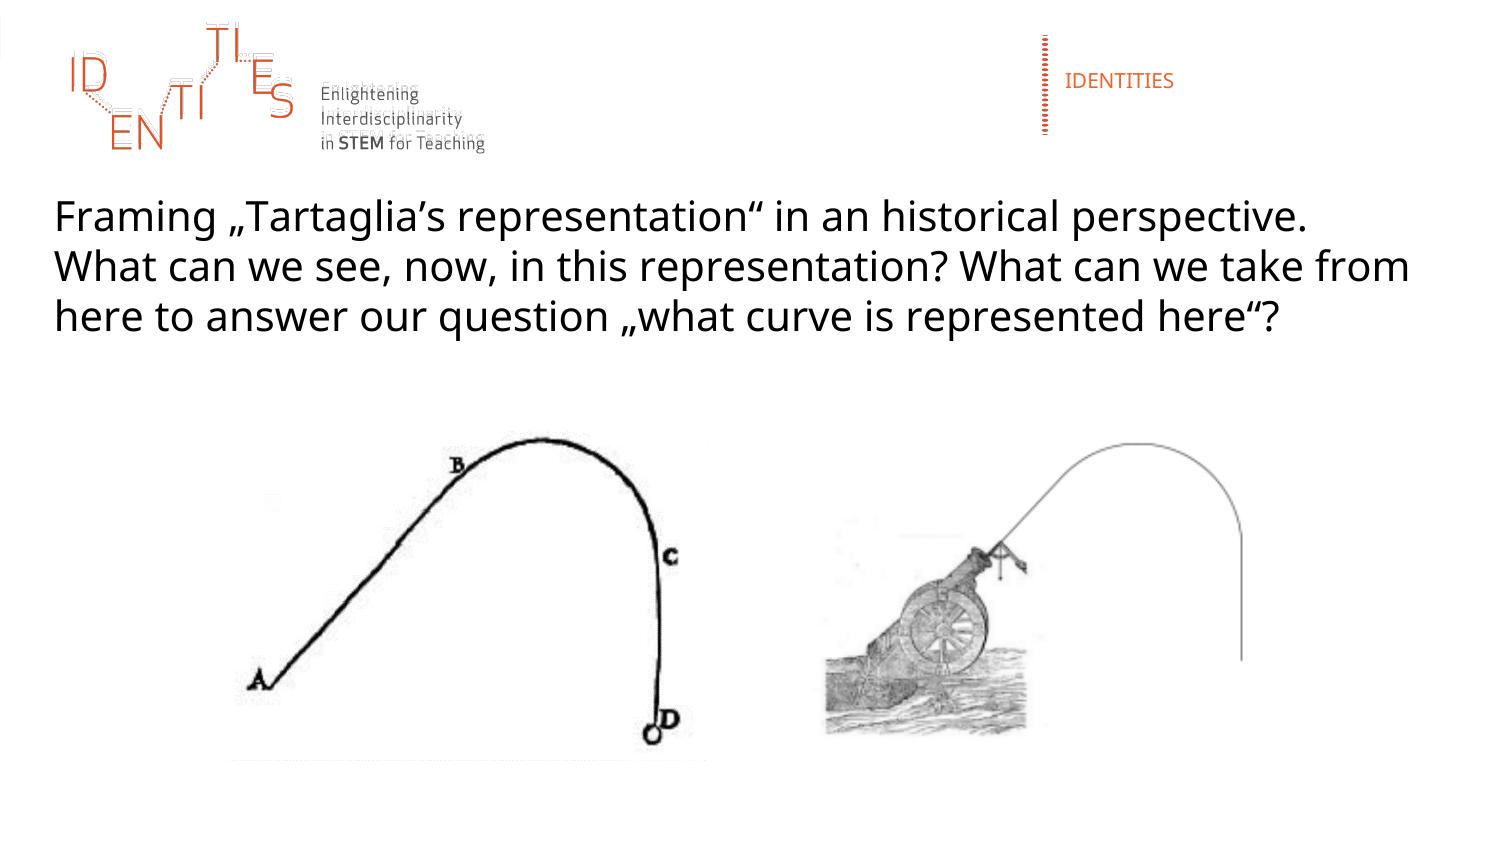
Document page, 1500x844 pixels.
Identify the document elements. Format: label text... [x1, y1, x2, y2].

text_box Framing „Tartaglia’s representation“ in an historical perspective. What can we see, now, in this representation? What can we take from here to answer our question „what curve is represented here“? [9, 182, 1481, 349]
picture [1042, 35, 1051, 135]
picture [71, 18, 485, 157]
picture [750, 348, 1306, 832]
picture [214, 421, 719, 784]
text_box IDENTITIES [1050, 60, 1472, 121]
